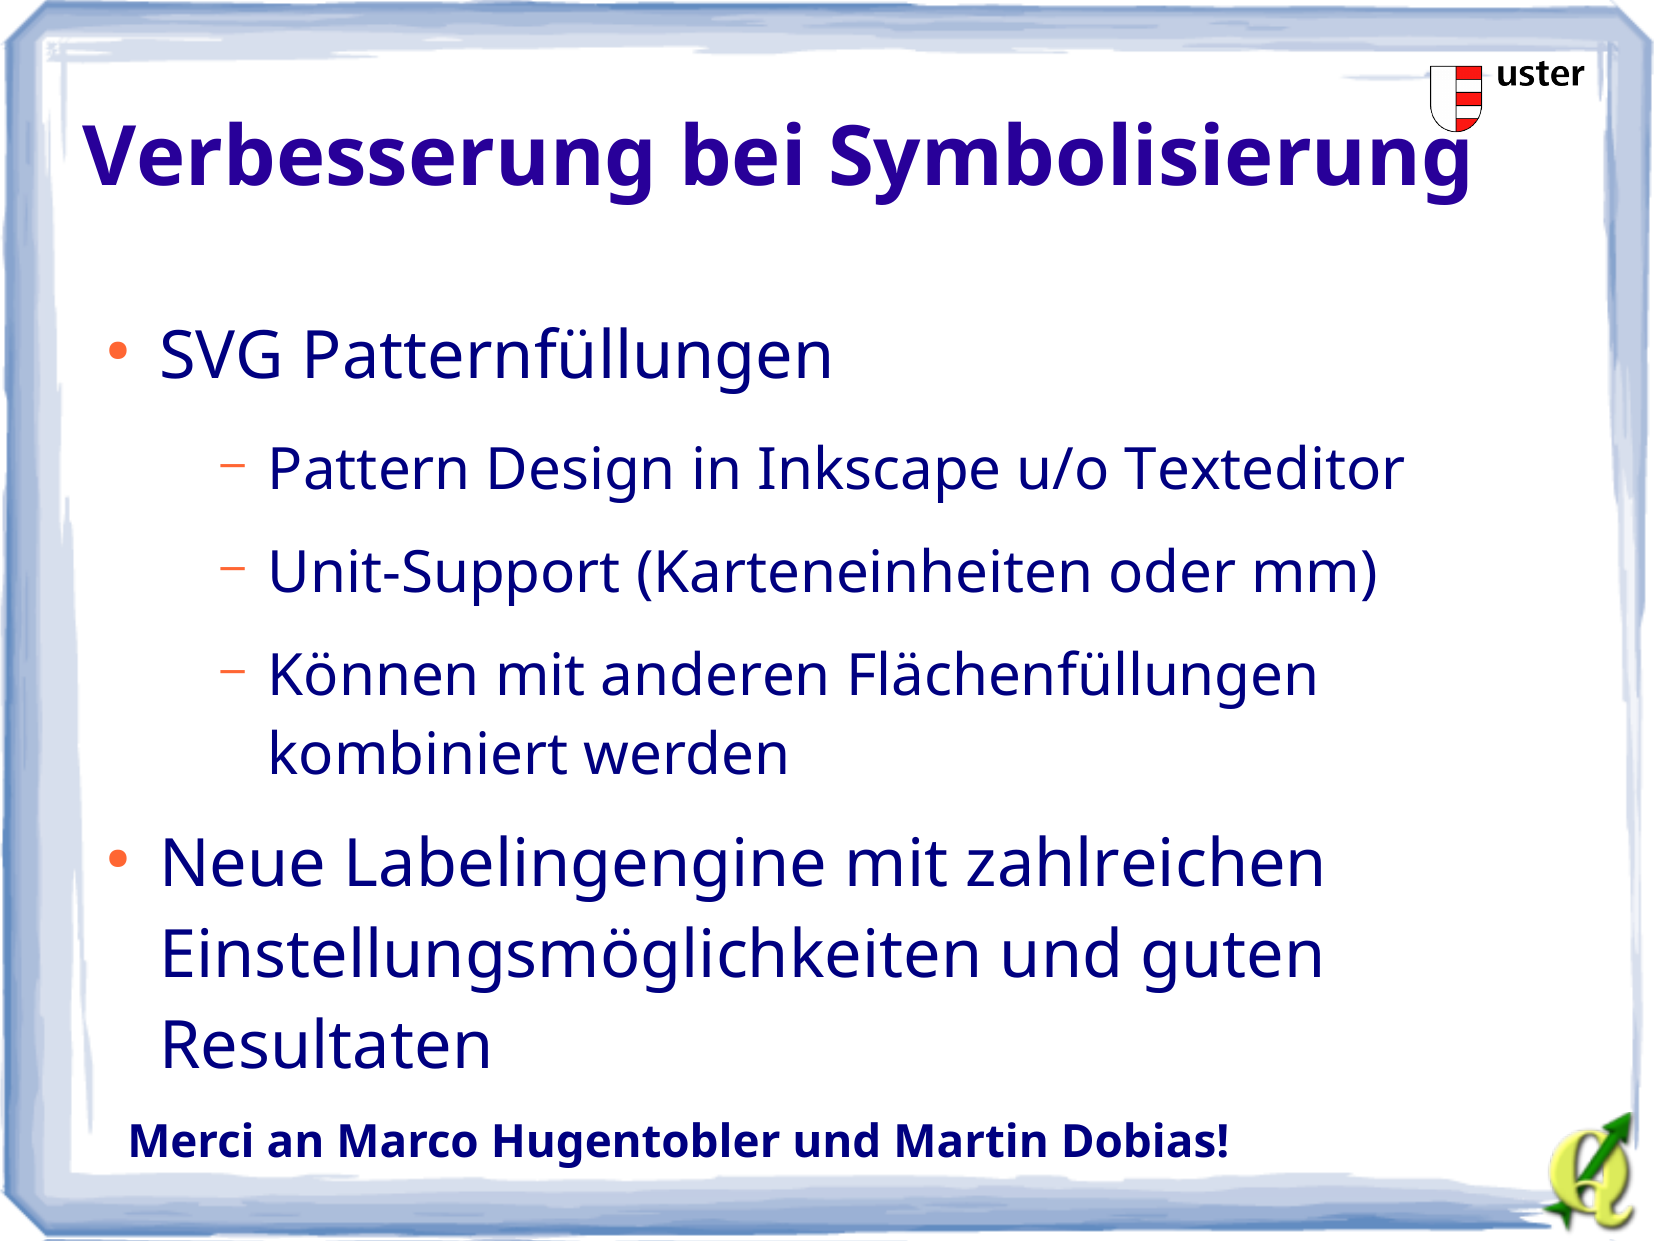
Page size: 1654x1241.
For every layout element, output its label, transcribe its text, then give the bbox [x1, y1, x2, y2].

list SVG Patternfüllungen Pattern Design in Inkscape u/o Texteditor Unit-Support (Karteneinheiten oder mm) Können mit anderen Flächenfüllungen kombiniert werden Neue Labelingengine mit zahlreichen Einstellungsmöglichkeiten und guten Resultaten [88, 307, 1542, 1111]
title Verbesserung bei Symbolisierung [82, 56, 1571, 250]
picture [0, 0, 1654, 1241]
text_box Merci an Marco Hugentobler und Martin Dobias! [112, 1100, 1159, 1169]
